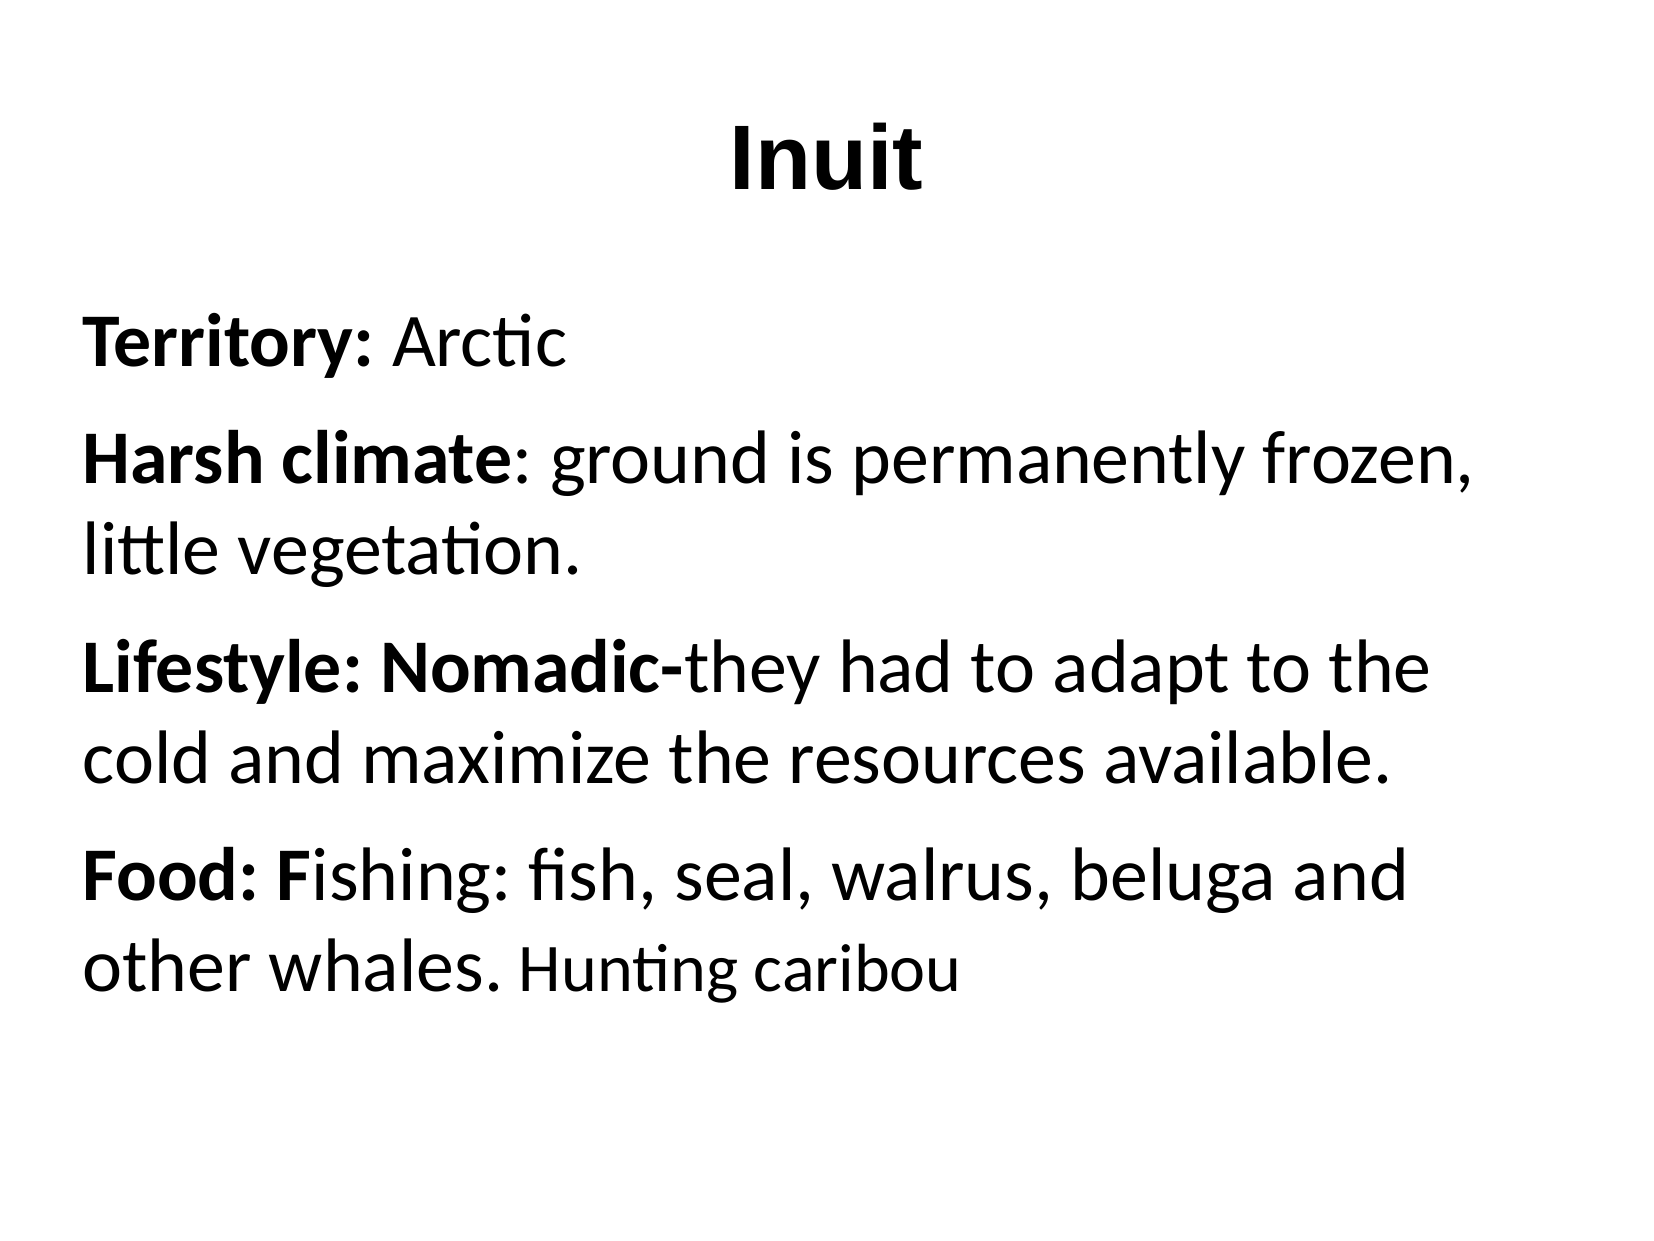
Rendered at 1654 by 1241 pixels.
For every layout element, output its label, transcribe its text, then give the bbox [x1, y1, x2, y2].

title Inuit [82, 49, 1571, 257]
list Territory: Arctic Harsh climate: ground is permanently frozen, little vegetation. Lifestyle: Nomadic-they had to adapt to the cold and maximize the resources available. Food: Fishing: fish, seal, walrus, beluga and other whales. Hunting caribou [82, 290, 1571, 1010]
